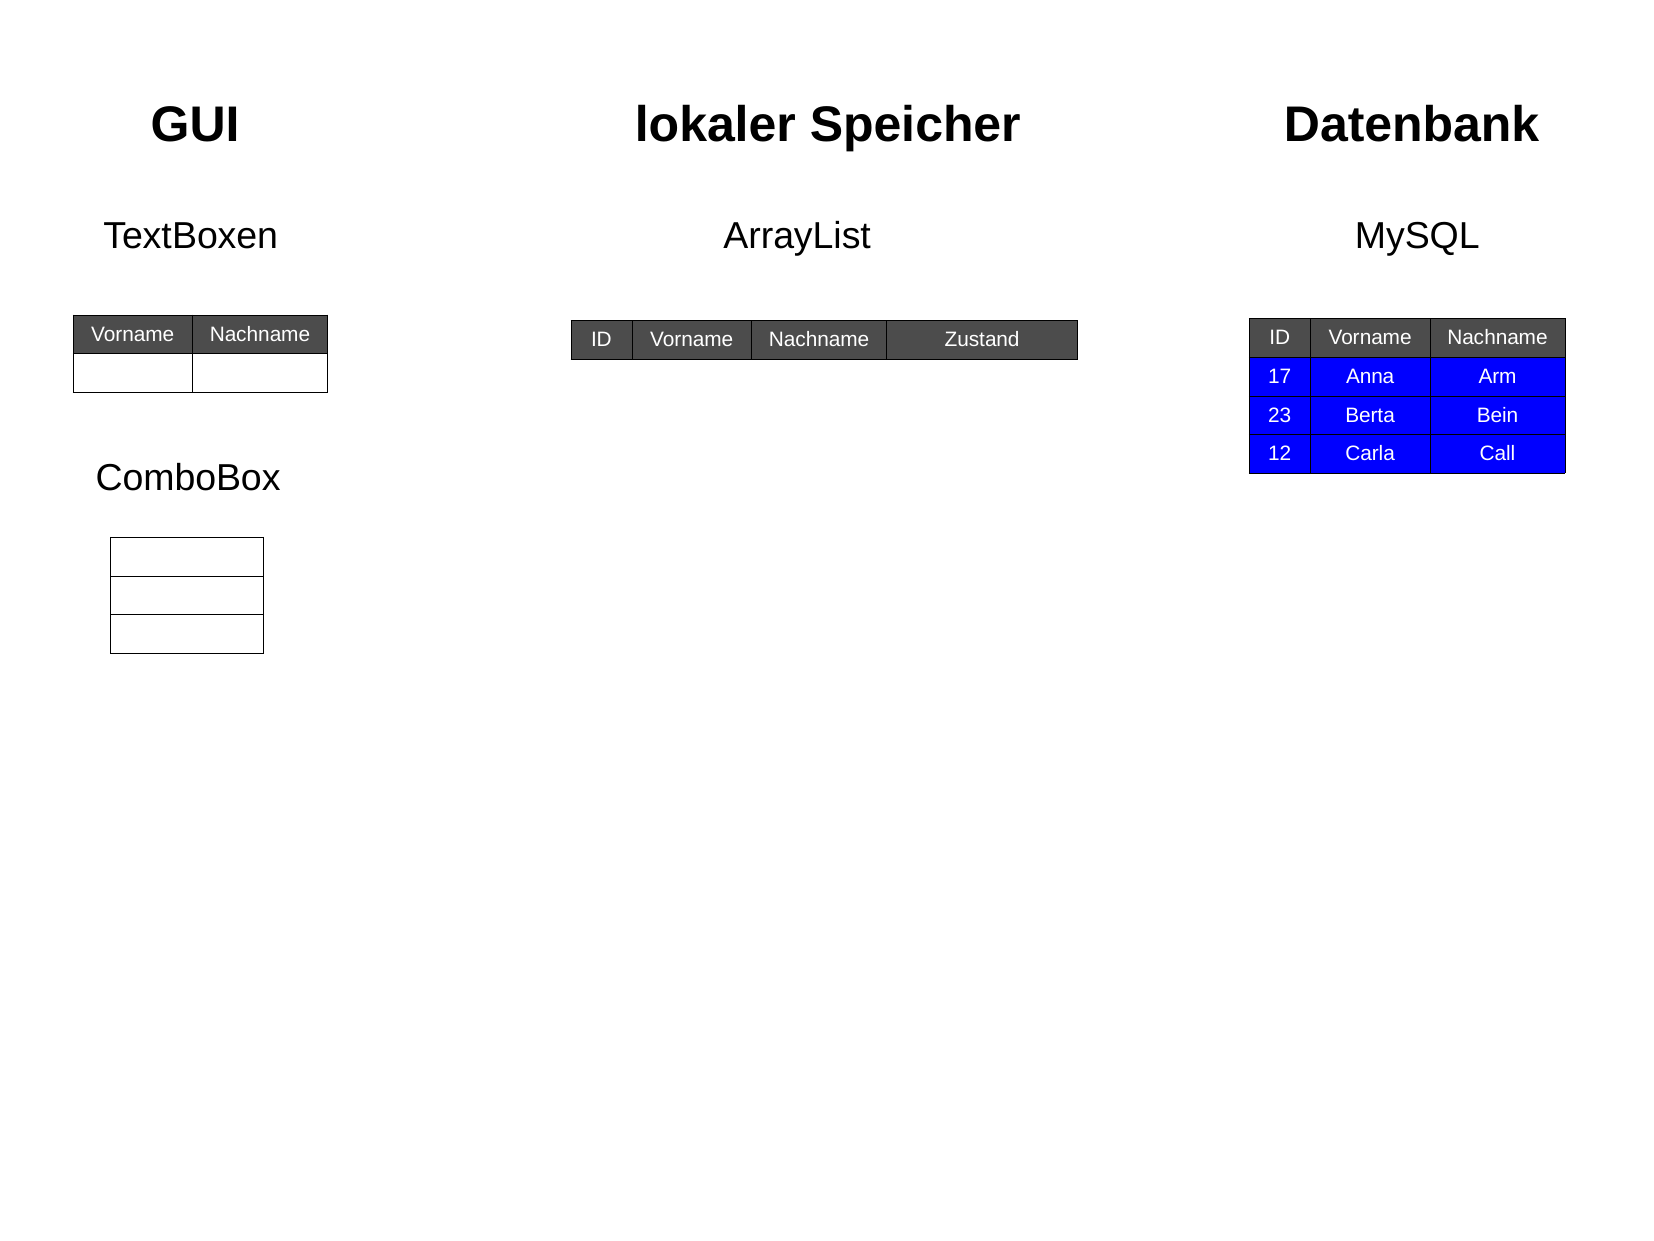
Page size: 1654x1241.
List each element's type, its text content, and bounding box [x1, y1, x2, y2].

table_cell Berta [1311, 397, 1430, 434]
text_box Datenbank [1269, 88, 1555, 161]
text_box ArrayList [708, 206, 886, 264]
table_header Nachname [1431, 319, 1565, 357]
table_header Nachname [752, 321, 886, 359]
table_cell Carla [1311, 435, 1430, 473]
table_header ID [1250, 319, 1310, 357]
table_cell Call [1431, 435, 1565, 473]
table_cell [111, 577, 263, 614]
table_cell [111, 615, 263, 653]
text_box ComboBox [80, 448, 296, 506]
text_box TextBoxen [88, 206, 293, 264]
table_header Nachname [193, 316, 327, 353]
table_cell [193, 354, 327, 392]
table_cell 23 [1250, 397, 1310, 434]
table_cell Anna [1311, 358, 1430, 396]
table_cell 17 [1250, 358, 1310, 396]
text_box MySQL [1340, 206, 1495, 264]
table_header ID [572, 321, 632, 359]
table_header Vorname [74, 316, 192, 353]
text_box lokaler Speicher [620, 88, 1037, 161]
table_cell Arm [1431, 358, 1565, 396]
table_cell [74, 354, 192, 392]
table_header Zustand [887, 321, 1077, 359]
table_cell Bein [1431, 397, 1565, 434]
text_box GUI [135, 88, 255, 161]
table_cell 12 [1250, 435, 1310, 473]
table_header [111, 538, 263, 576]
table_header Vorname [1311, 319, 1430, 357]
table_header Vorname [633, 321, 751, 359]
